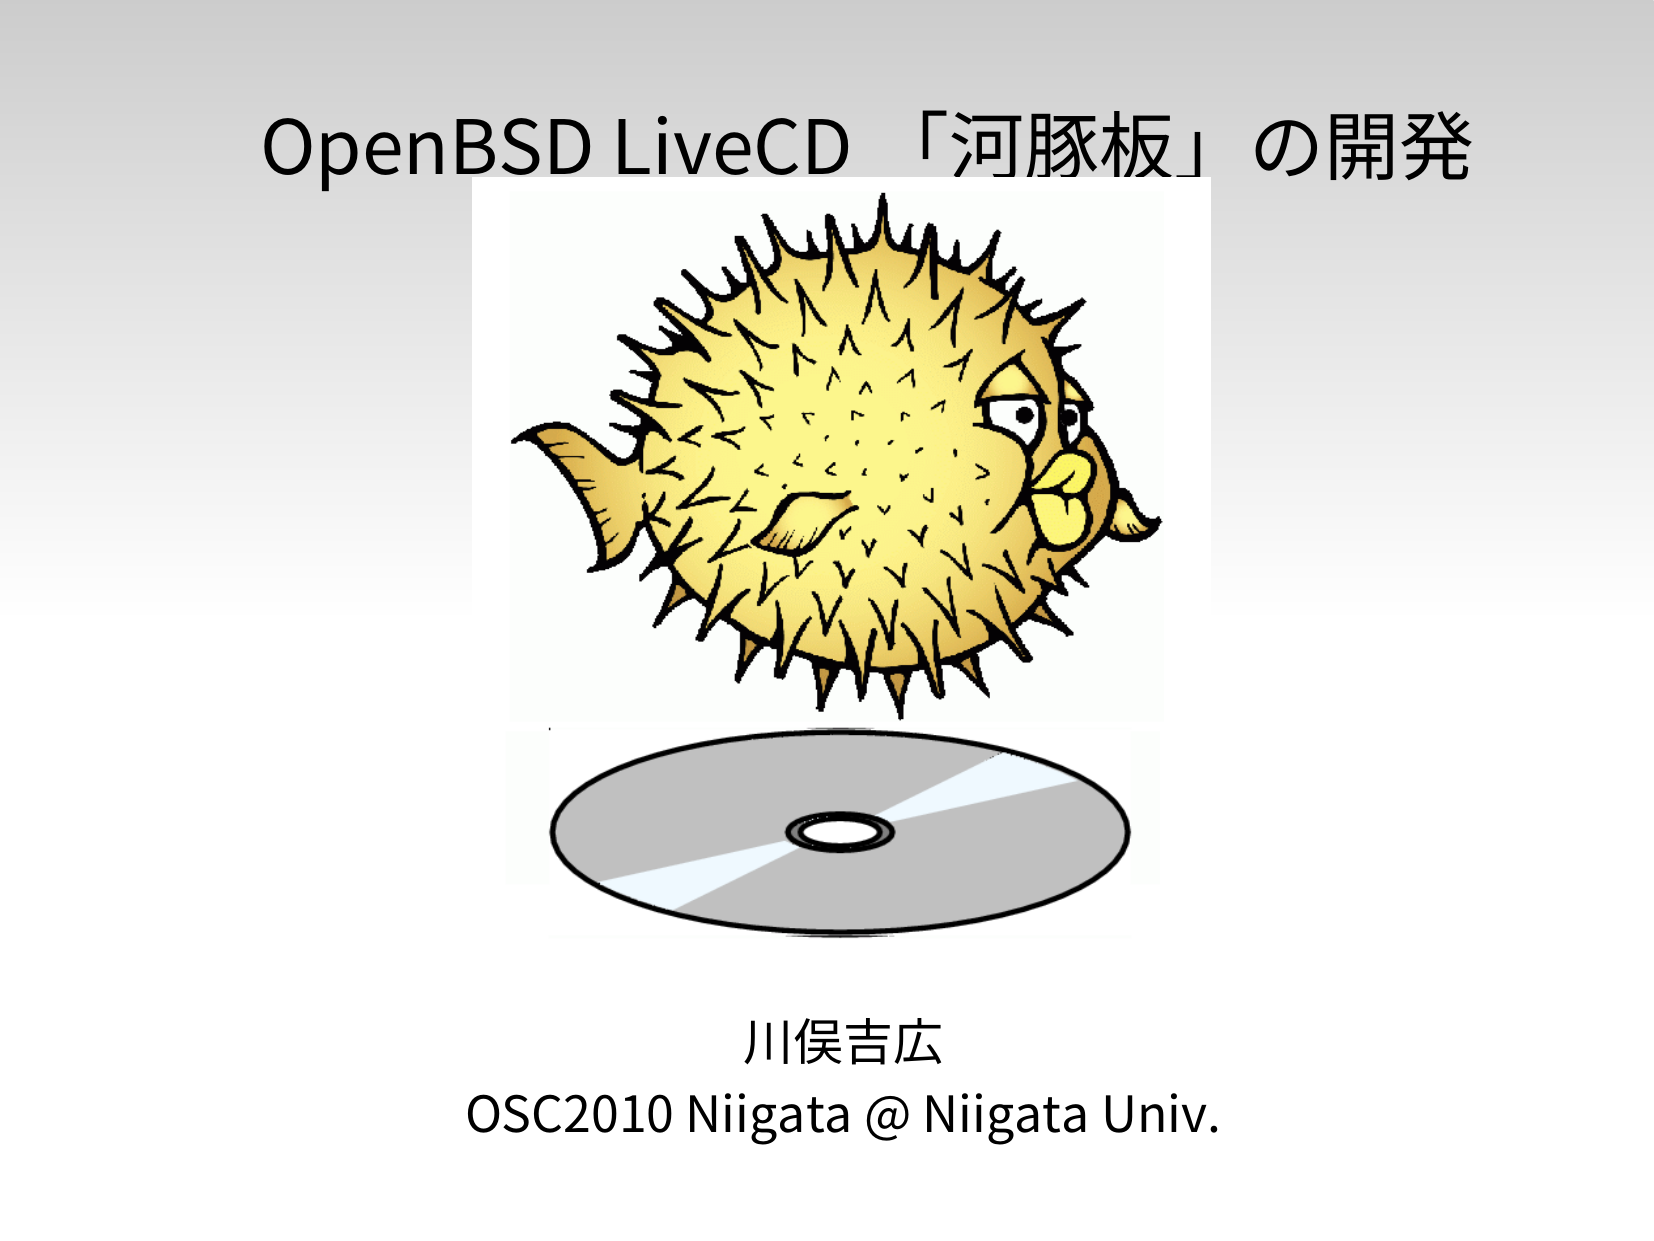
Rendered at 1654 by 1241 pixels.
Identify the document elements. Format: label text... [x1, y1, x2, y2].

text_box 川俣吉広 OSC2010 Niigata @ Niigata Univ. [465, 1002, 1241, 1123]
text_box OpenBSD LiveCD「河豚板」の開発 [260, 87, 1404, 178]
picture [472, 177, 1211, 975]
